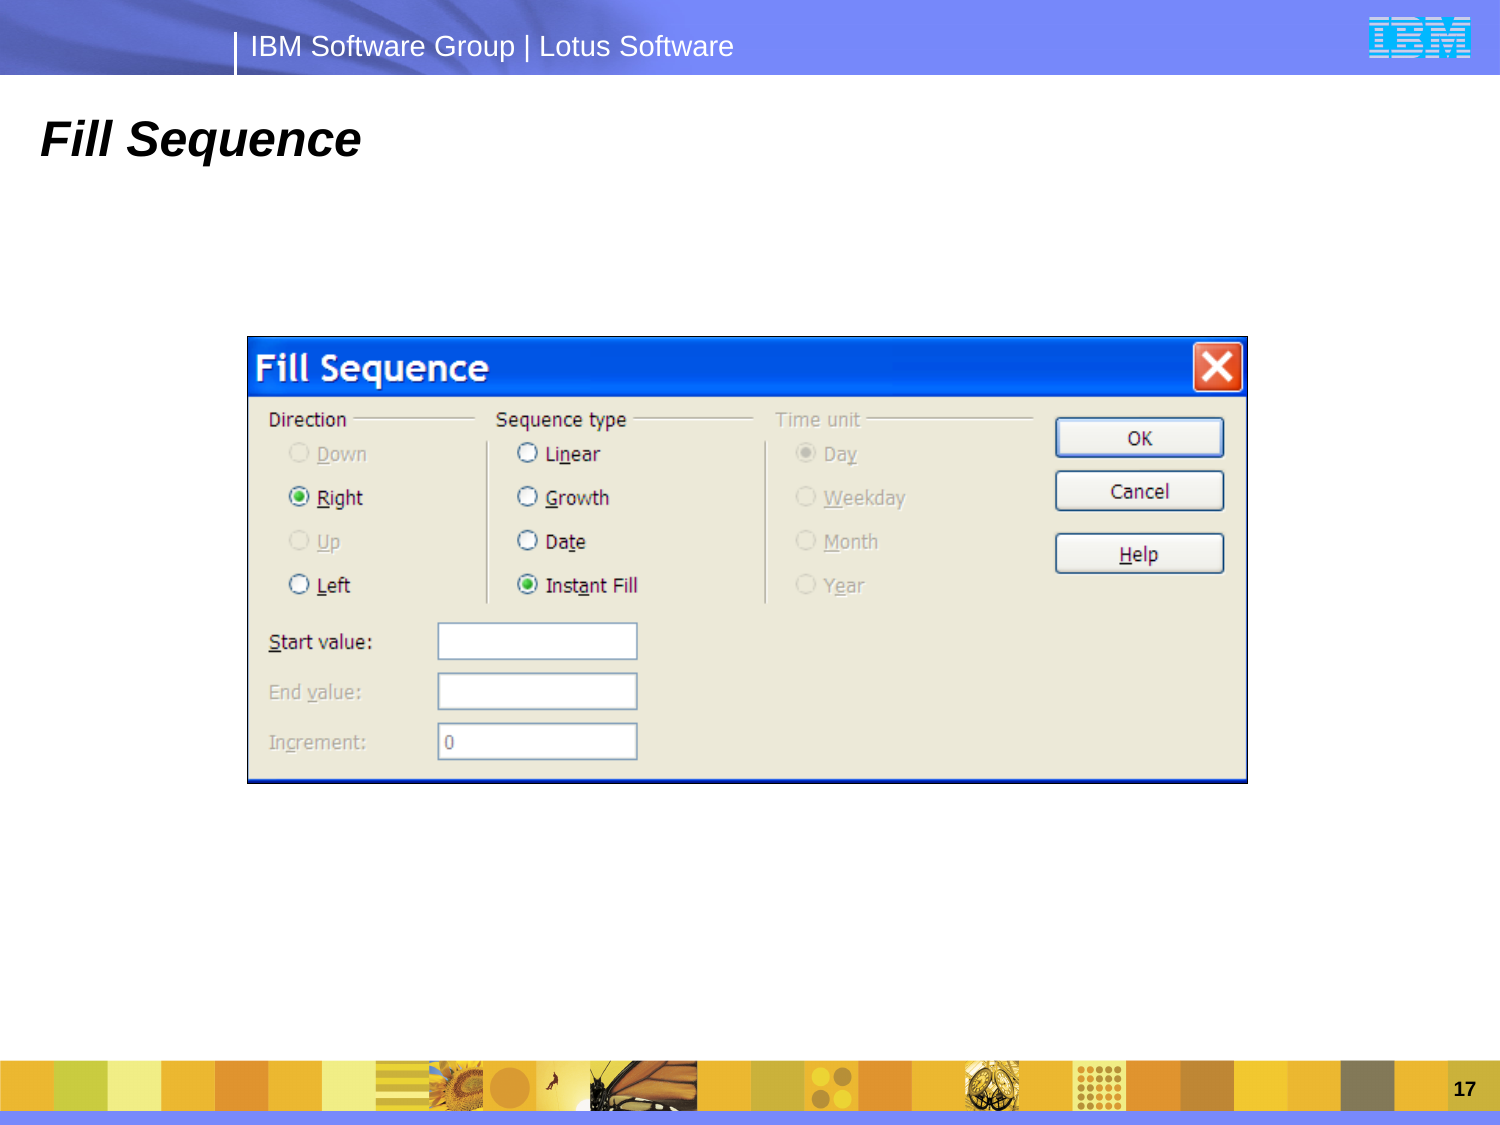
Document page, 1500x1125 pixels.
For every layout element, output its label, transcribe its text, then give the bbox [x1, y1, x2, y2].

picture [247, 336, 1248, 784]
title Fill Sequence [25, 106, 1378, 189]
picture [0, 0, 1500, 75]
picture [0, 1060, 1500, 1111]
